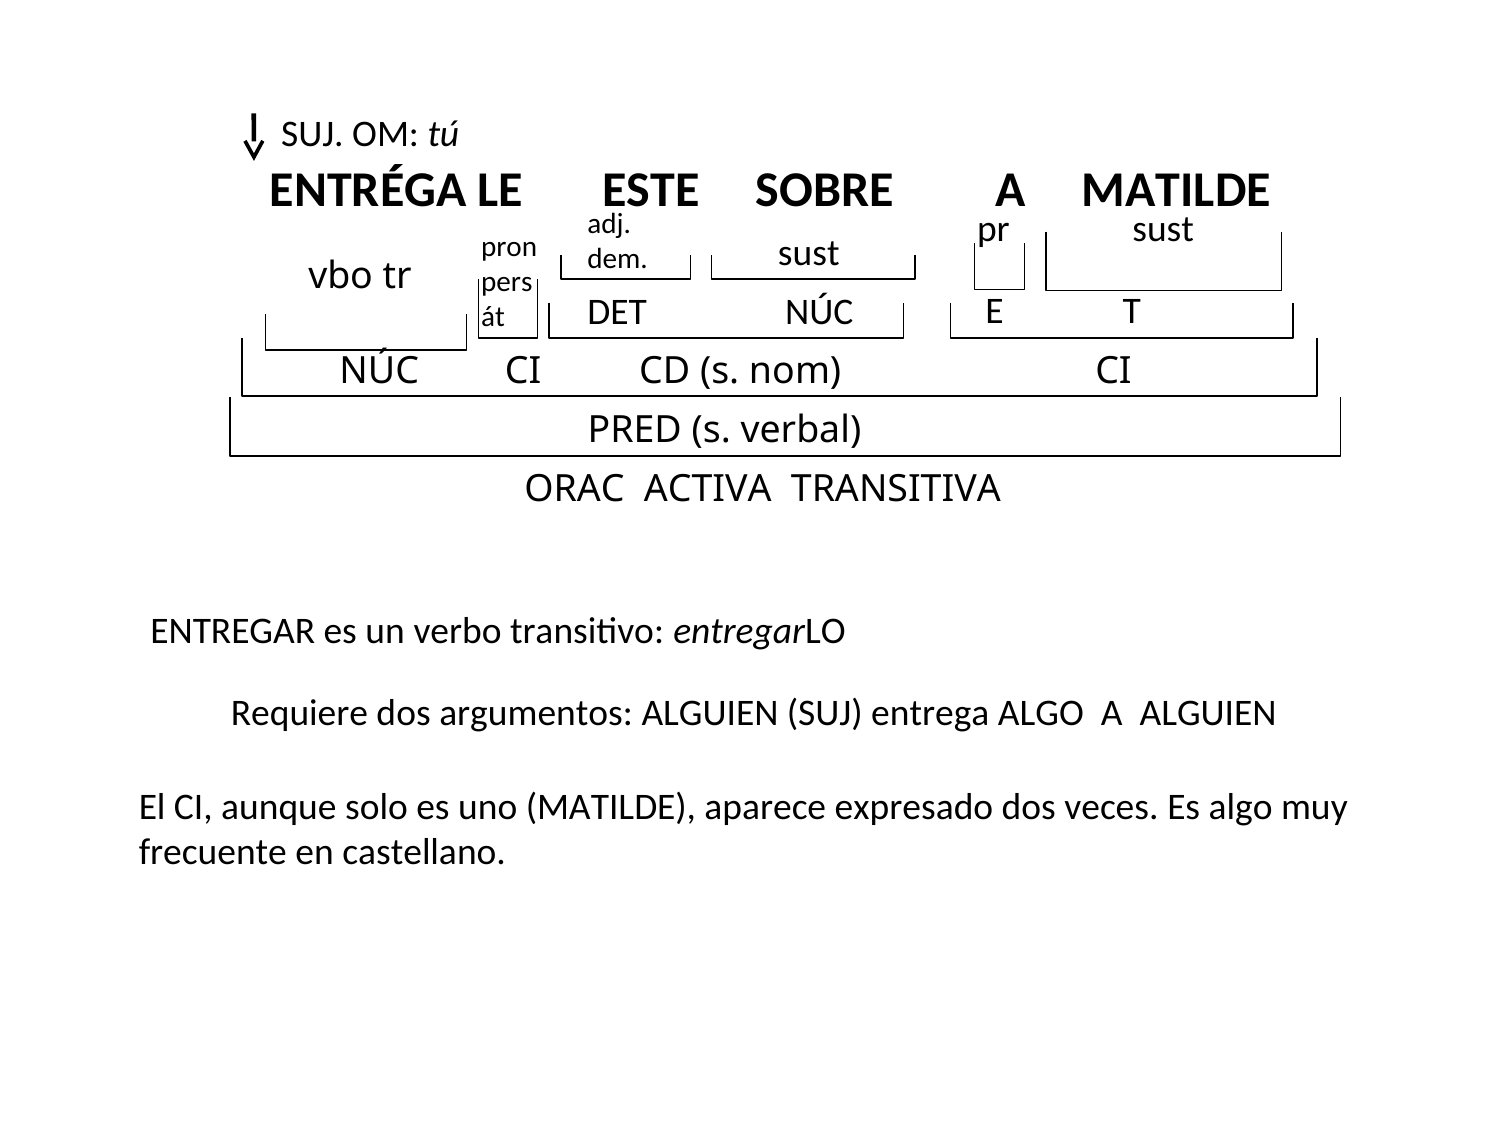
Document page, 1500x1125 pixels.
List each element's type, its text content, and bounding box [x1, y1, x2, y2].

text_box DET [572, 279, 736, 340]
text_box CD (s. nom) [624, 337, 861, 399]
text_box T [1107, 278, 1156, 340]
text_box ORAC ACTIVA TRANSITIVA [509, 456, 1216, 517]
text_box PRED (s. verbal) [572, 397, 891, 458]
text_box sust [1153, 225, 1161, 239]
text_box pron pers át [466, 225, 573, 341]
text_box ENTREGAR es un verbo transitivo: entregarLO [135, 597, 1093, 659]
text_box El CI, aunque solo es uno (MATILDE), aparece expresado dos veces. Es algo muy frecuente en castellano. [123, 774, 1365, 881]
text_box SUJ. OM: tú [266, 101, 475, 148]
text_box adj. dem. [572, 225, 703, 282]
text_box E [970, 278, 1019, 340]
text_box CI [490, 341, 562, 399]
text_box pr [983, 225, 992, 239]
text_box sust [1117, 225, 1210, 257]
text_box Requiere dos argumentos: ALGUIEN (SUJ) entrega ALGO A ALGUIEN [216, 680, 1294, 742]
text_box pr [962, 225, 1036, 257]
text_box NÚC [324, 338, 466, 399]
text_box vbo tr [265, 243, 455, 349]
text_box sust [763, 225, 855, 281]
text_box NÚC [770, 279, 869, 340]
text_box CI [1080, 337, 1188, 399]
text_box ENTRÉGA LE ESTE SOBRE A MATILDE [255, 148, 1287, 225]
